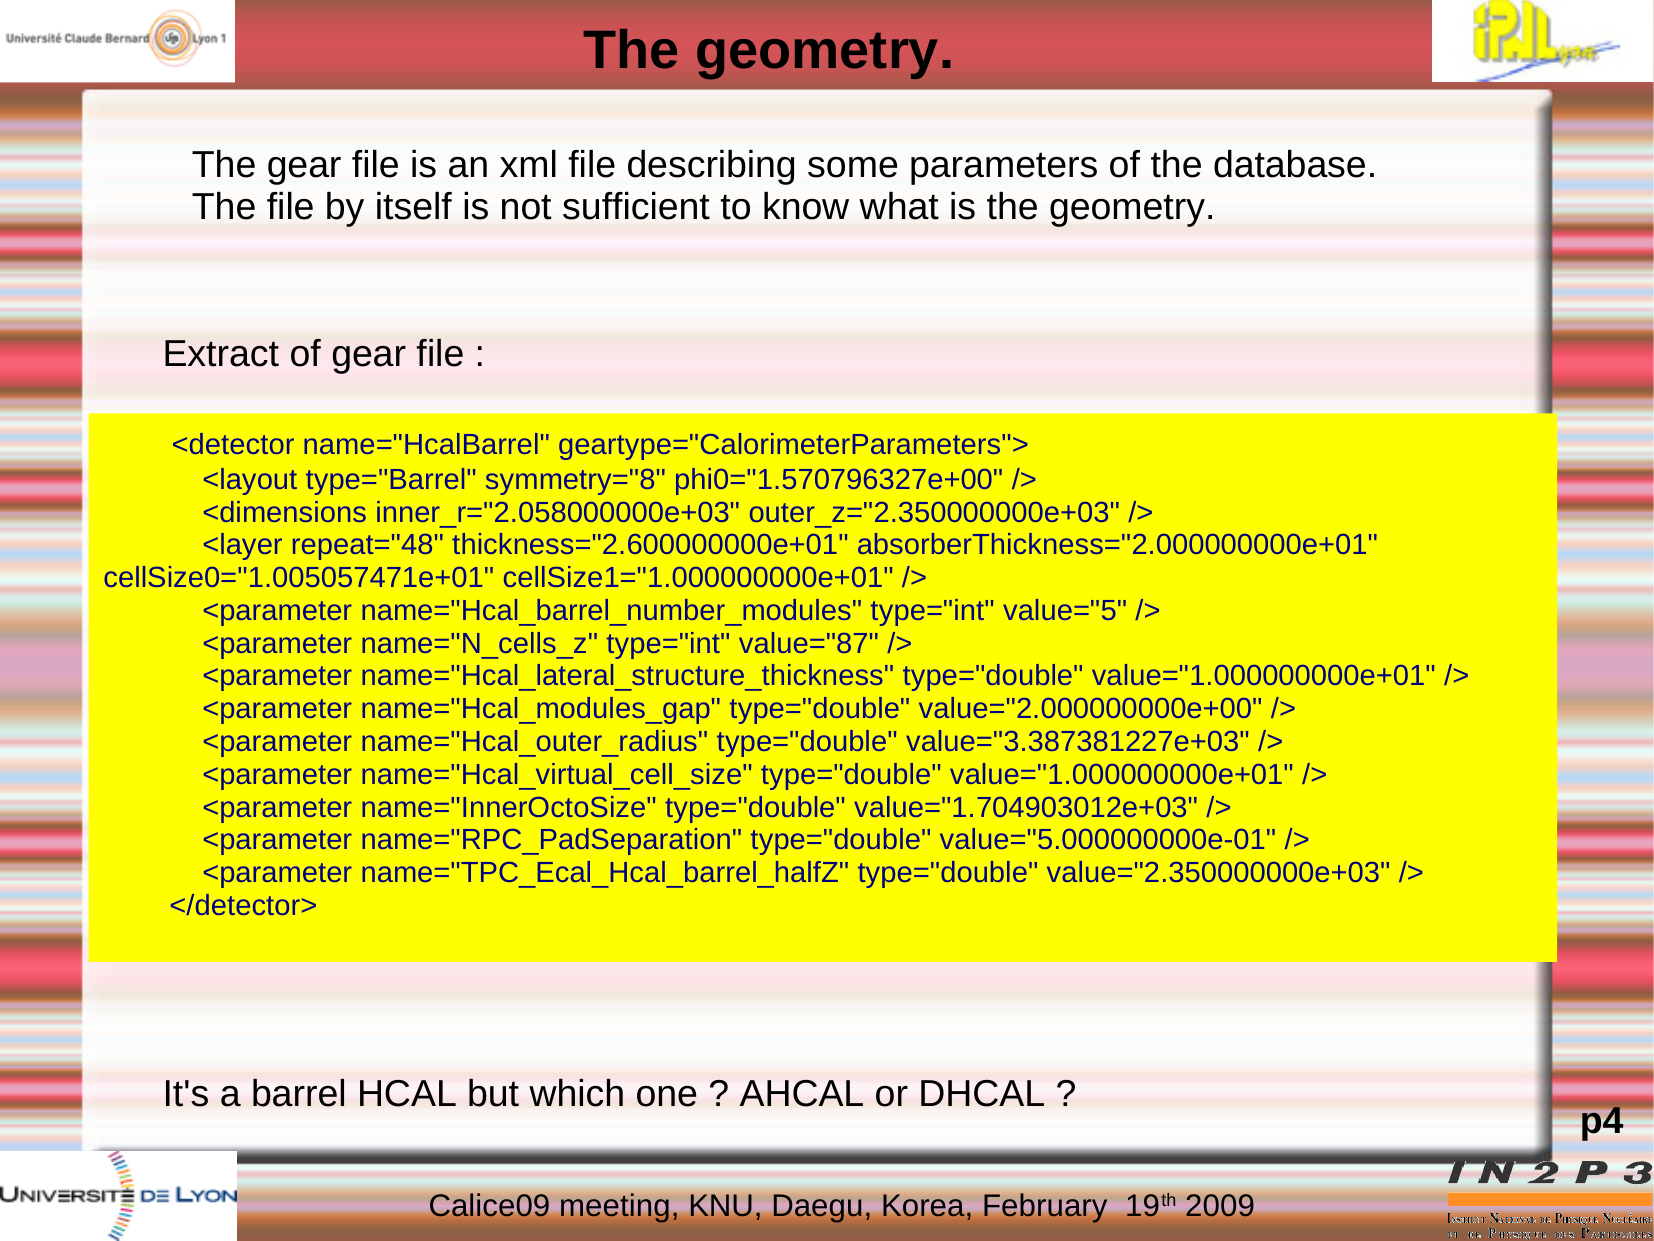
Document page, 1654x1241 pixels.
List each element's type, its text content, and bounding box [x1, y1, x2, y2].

text_box The gear file is an xml file describing some parameters of the database. The file by itself is not sufficient to know what is the geometry. [177, 135, 1393, 235]
text_box It's a barrel HCAL but which one ? AHCAL or DHCAL ? [147, 1065, 1092, 1123]
picture [0, 0, 1654, 1241]
text_box Extract of gear file : [147, 324, 501, 382]
text_box <detector name="HcalBarrel" geartype="CalorimeterParameters"> <layout type="Barrel" symmetry="8" phi0="1.570796327e+00" /> <dimensions inner_r="2.058000000e+03" outer_z="2.350000000e+03" /> <layer repeat="48" thickness="2.600000000e+01" absorberThickness="2.000000000e+01" cellSize0="1.005057471e+01" cellSize1="1.000000000e+01" /> <parameter name="Hcal_barrel_number_modules" type="int" value="5" /> <parameter name="N_cells_z" type="int" value="87" /> <parameter name="Hcal_lateral_structure_thickness" type="double" value="1.000000000e+01" /> <parameter name="Hcal_modules_gap" type="double" value="2.000000000e+00" /> <parameter name="Hcal_outer_radius" type="double" value="3.387381227e+03" /> <parameter name="Hcal_virtual_cell_size" type="double" value="1.000000000e+01" /> <parameter name="InnerOctoSize" type="double" value="1.704903012e+03" /> <parameter name="RPC_PadSeparation" type="double" value="5.000000000e-01" /> <parameter name="TPC_Ecal_Hcal_barrel_halfZ" type="double" value="2.350000000e+03" /> </detector> [88, 413, 1558, 962]
text_box The geometry. [568, 11, 970, 113]
